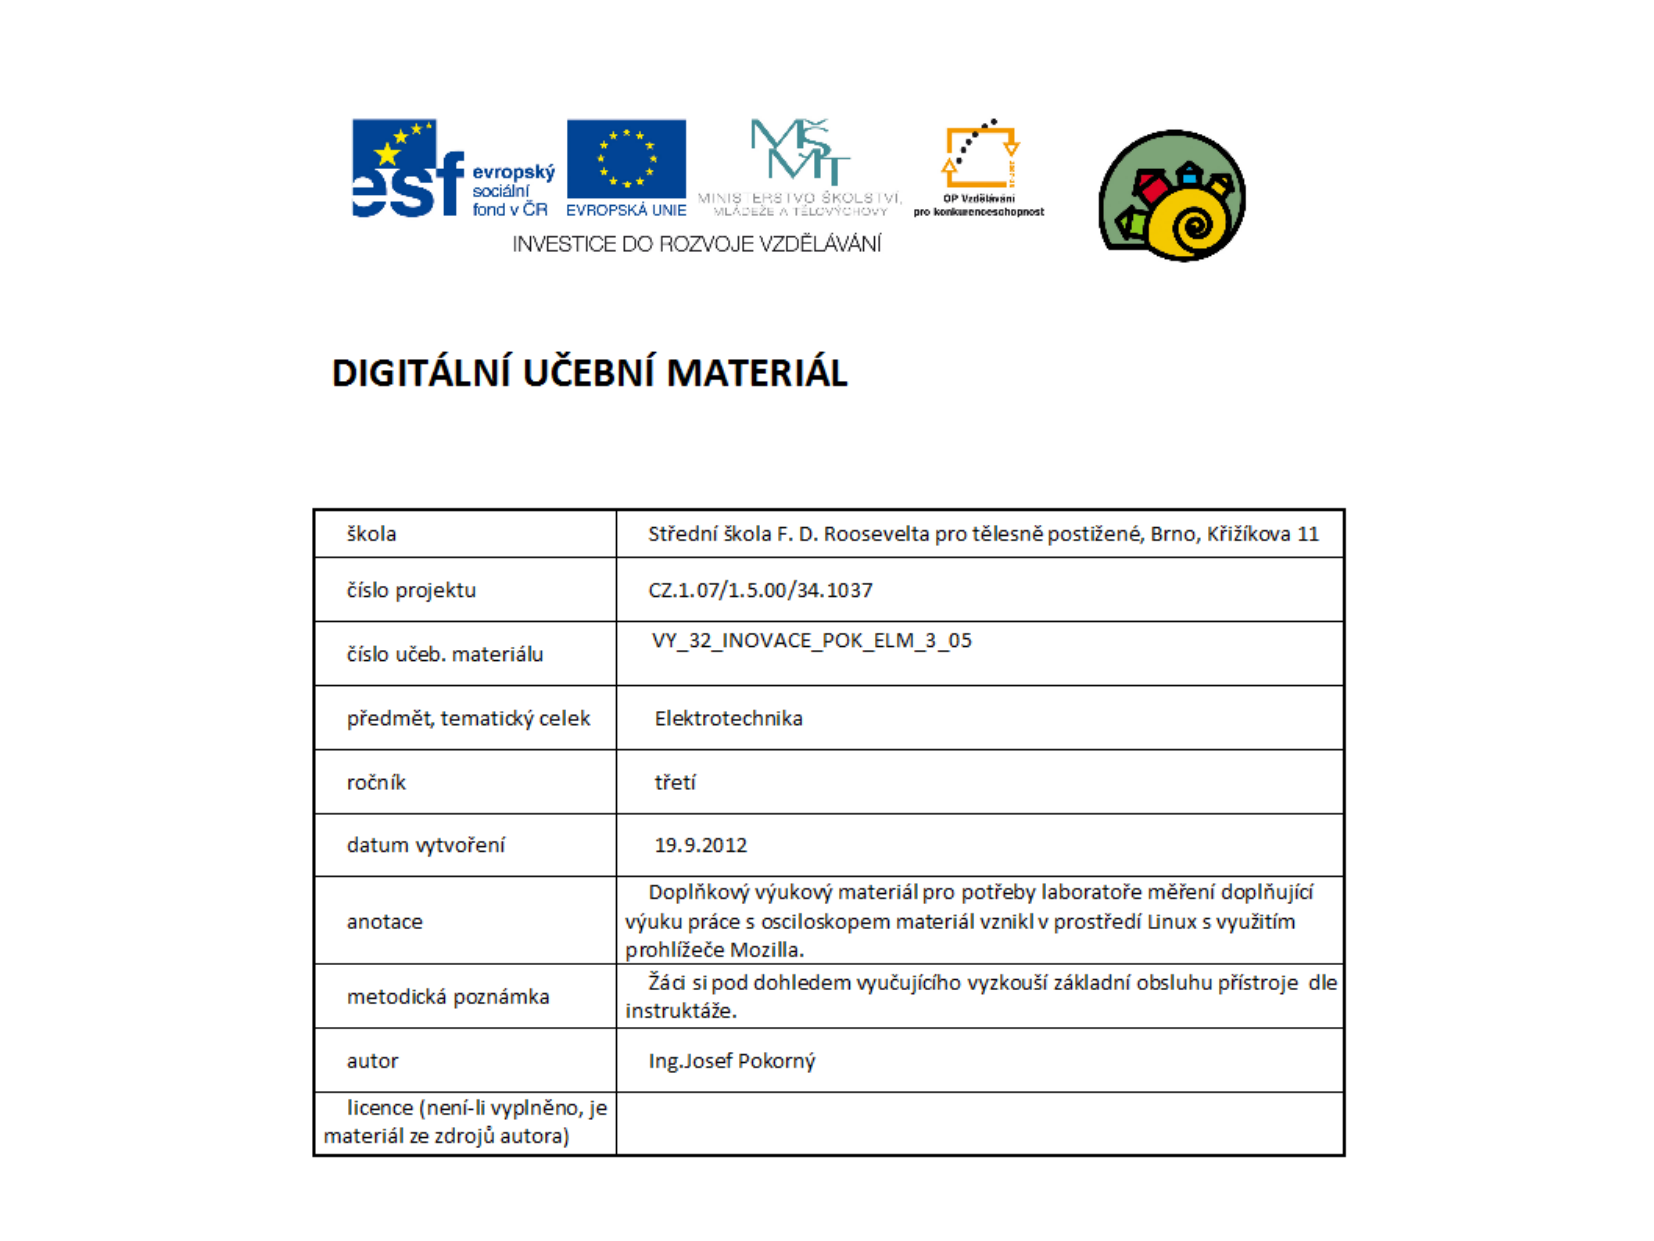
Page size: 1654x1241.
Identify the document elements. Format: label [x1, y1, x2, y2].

picture [247, 72, 1415, 1174]
